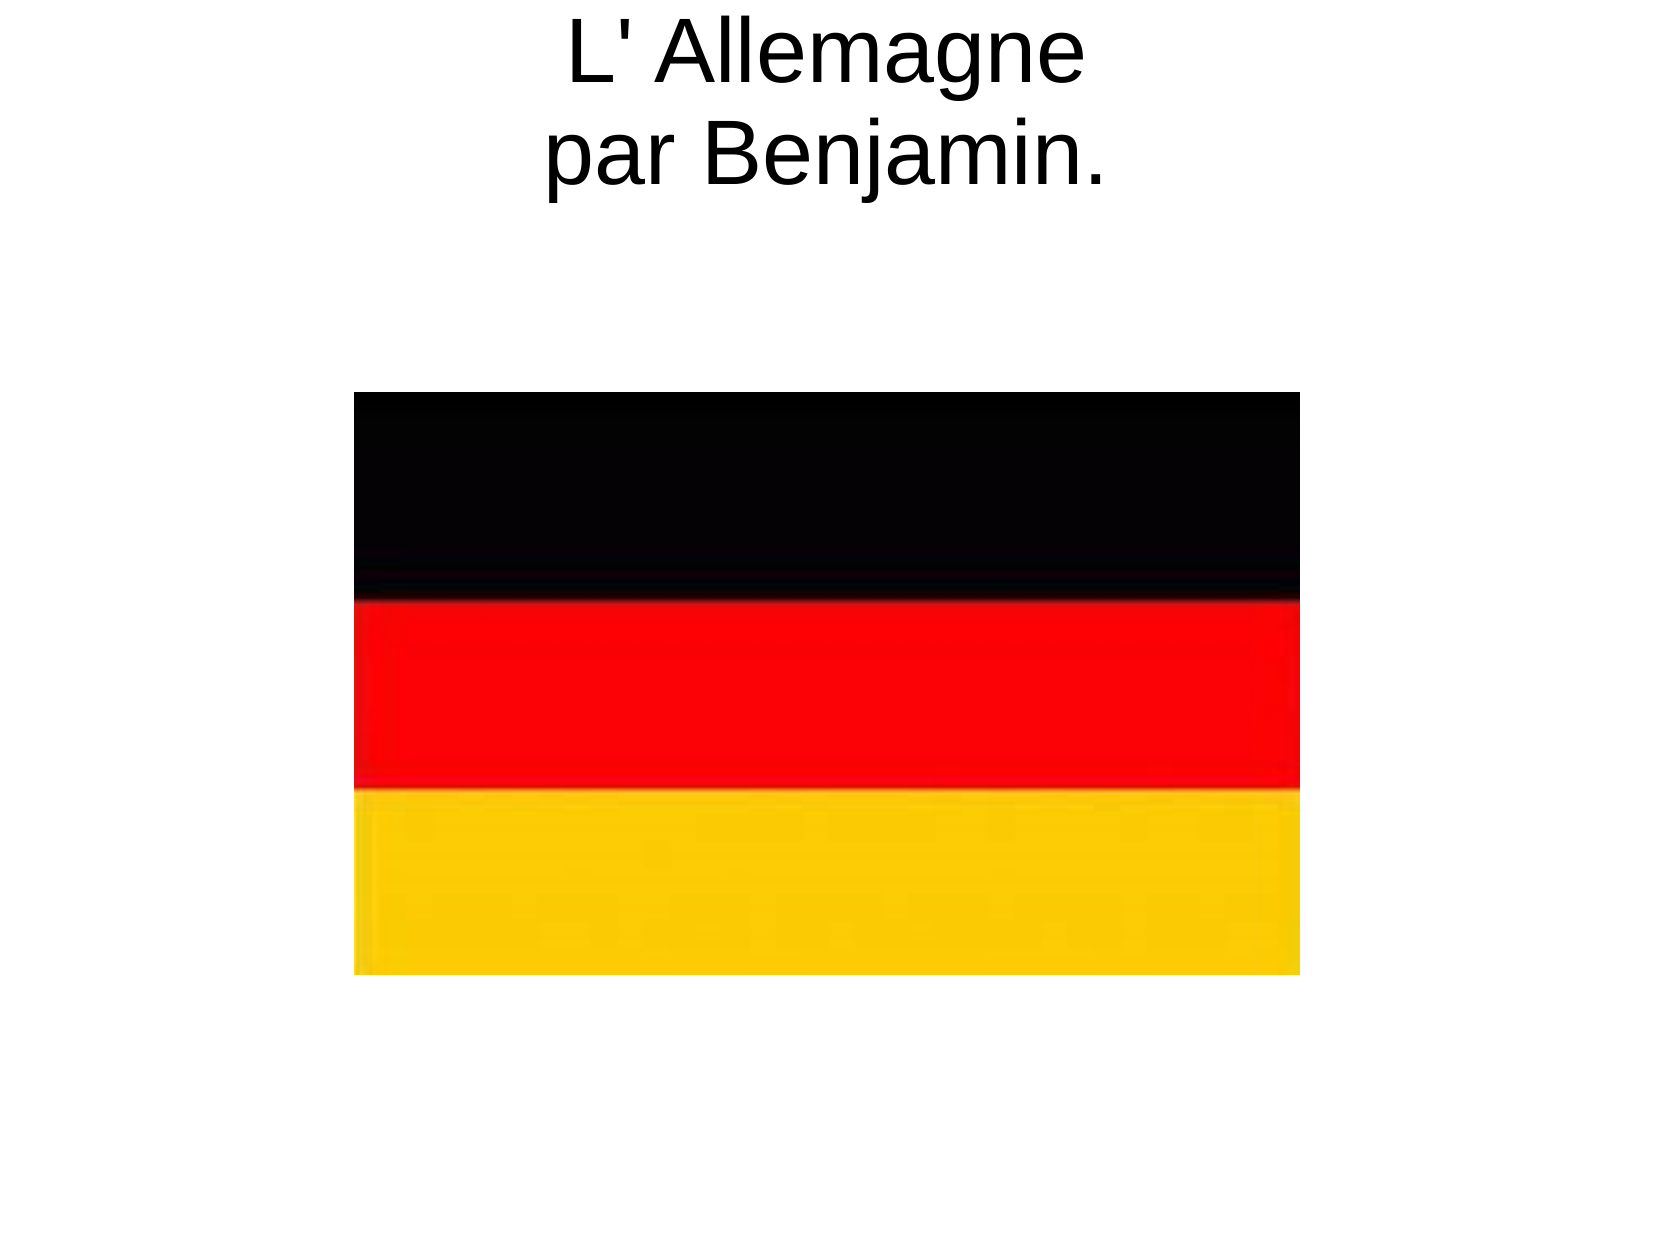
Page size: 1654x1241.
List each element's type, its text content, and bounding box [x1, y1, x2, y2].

picture [354, 392, 1300, 975]
title L' Allemagne par Benjamin. [82, 0, 1571, 307]
